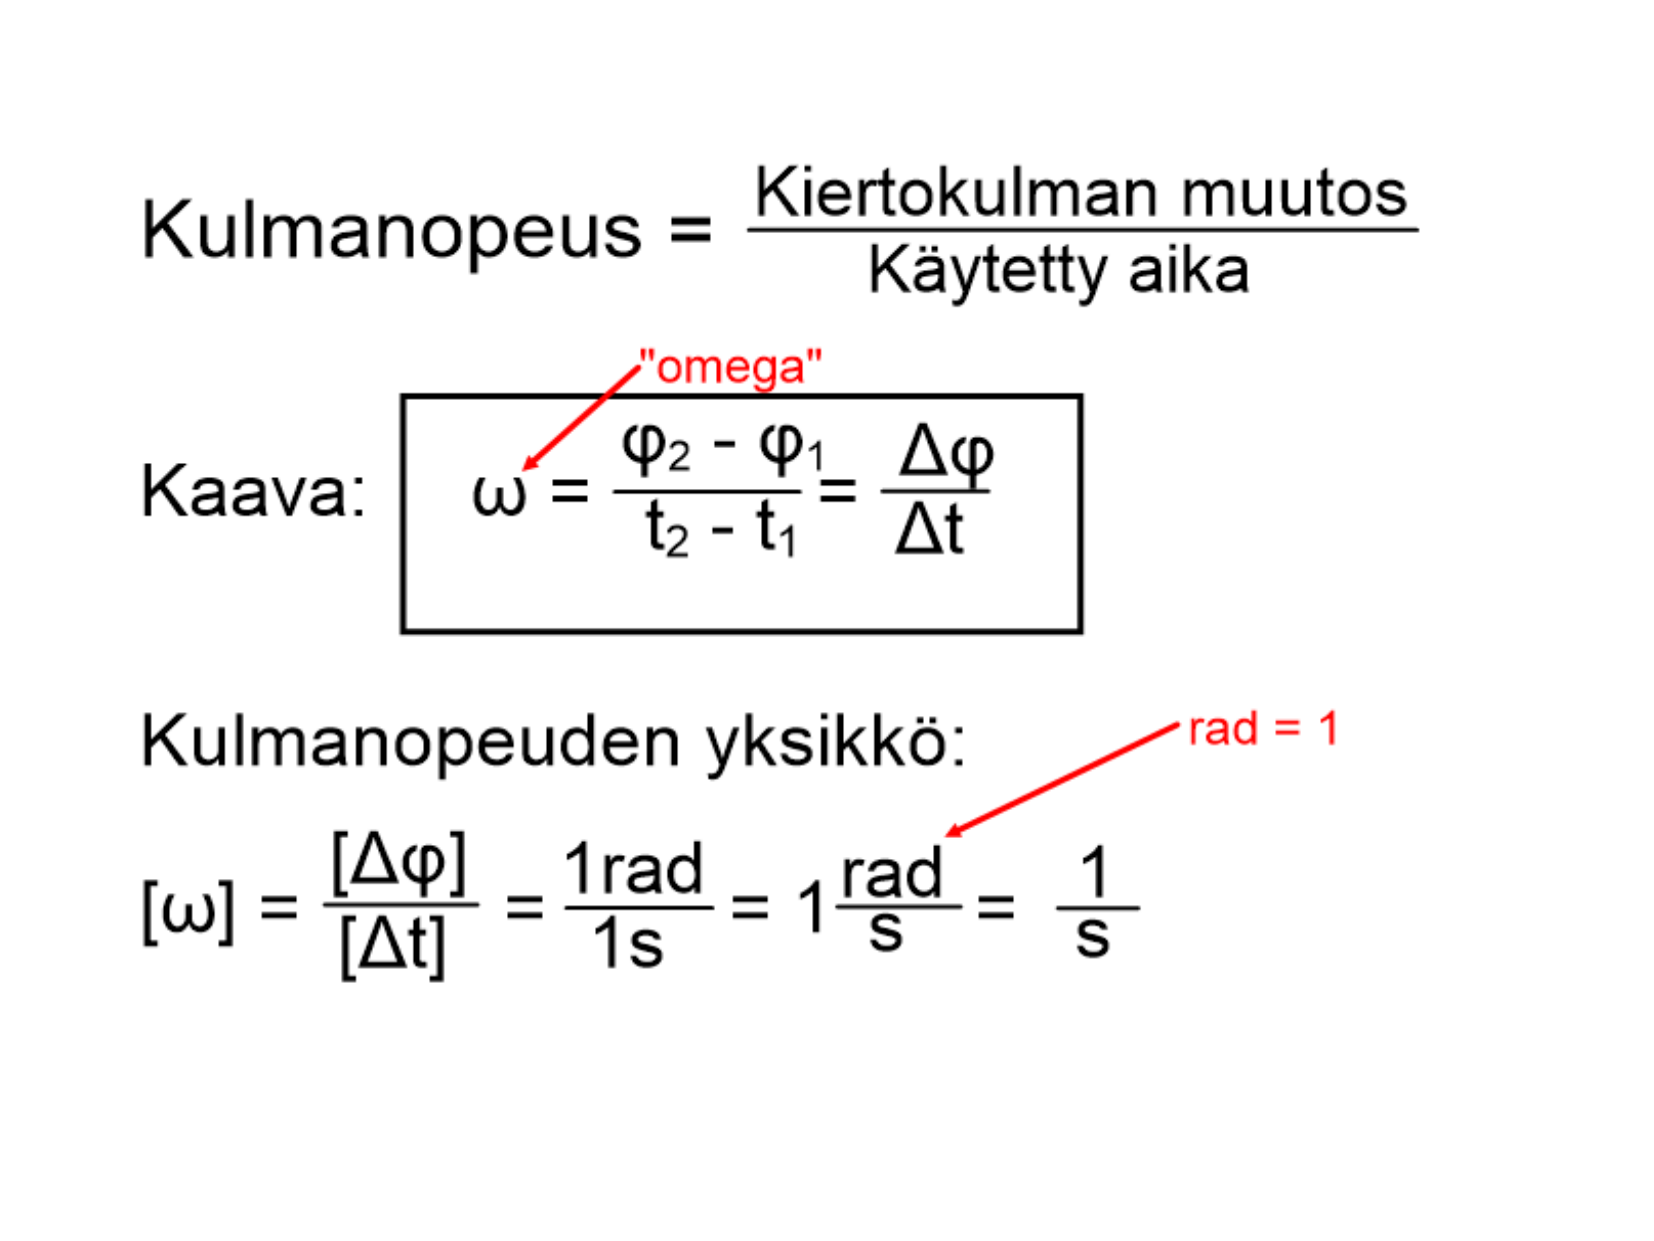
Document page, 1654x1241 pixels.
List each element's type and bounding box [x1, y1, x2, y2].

picture [82, 99, 1512, 1004]
